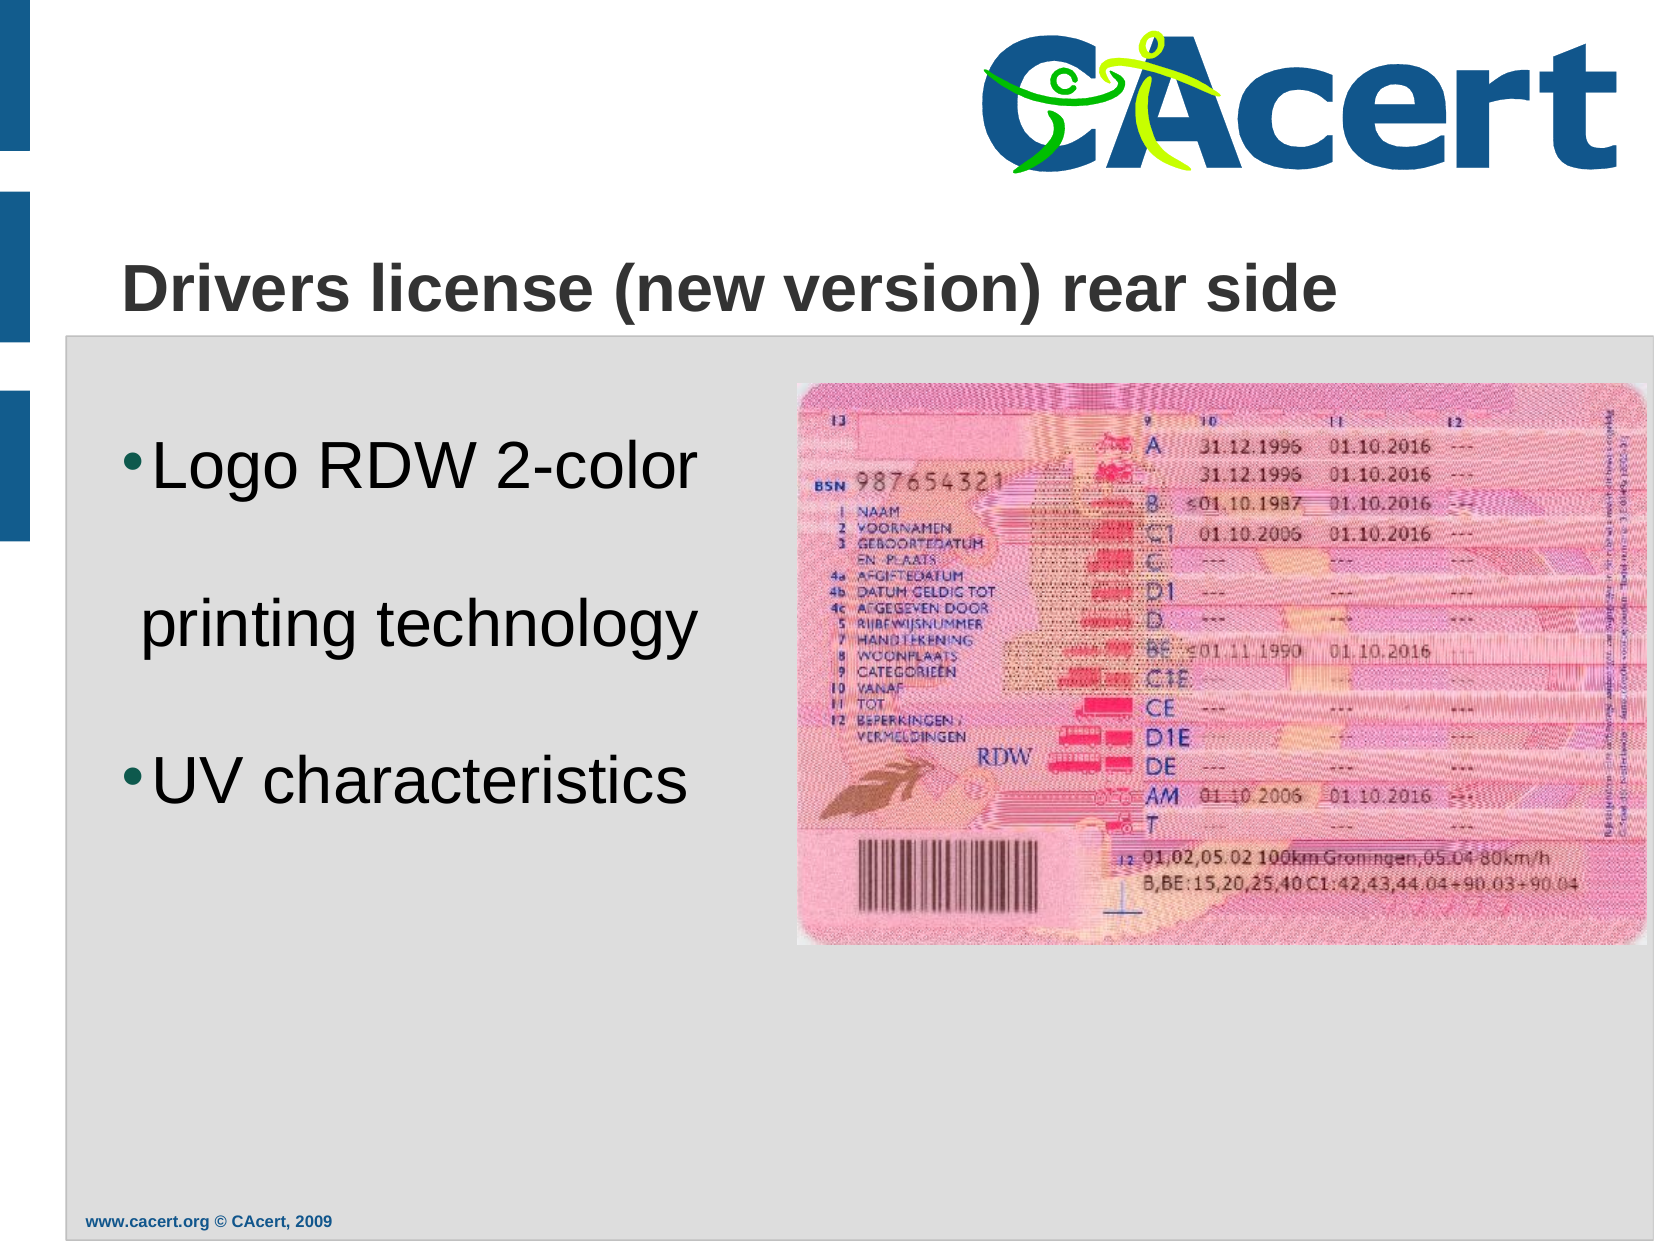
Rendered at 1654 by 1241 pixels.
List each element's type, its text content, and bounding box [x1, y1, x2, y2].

picture [811, 383, 1647, 945]
list Logo RDW 2-color printing technology UV characteristics [121, 344, 811, 1127]
title Drivers license (new version) rear side [121, 142, 1533, 351]
